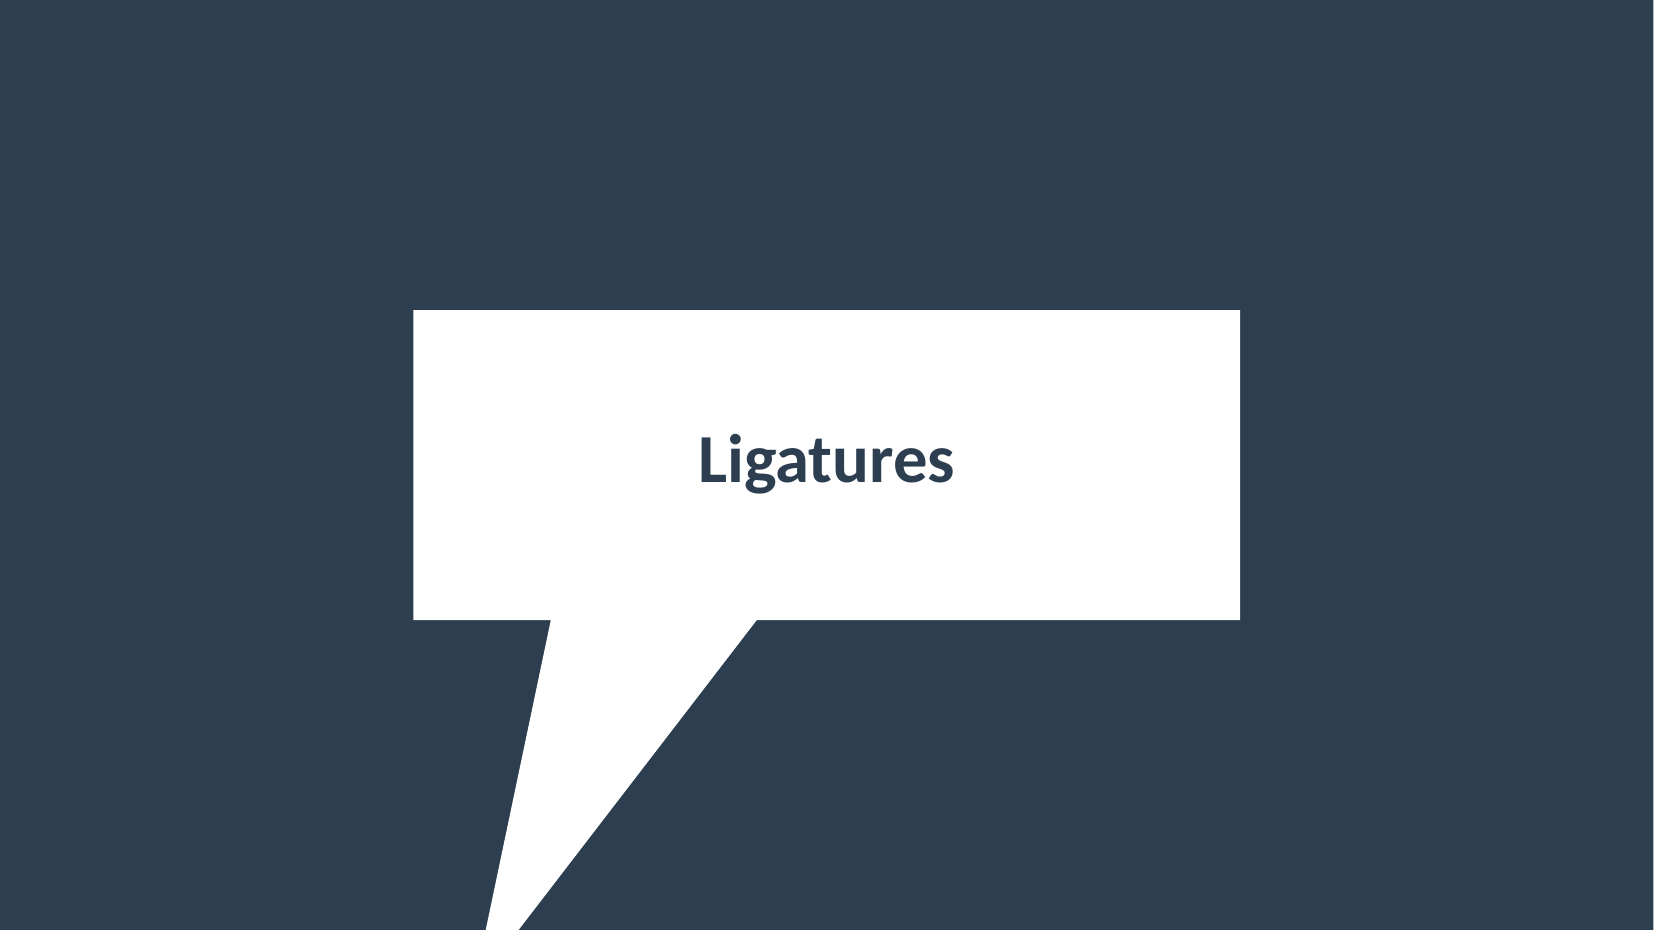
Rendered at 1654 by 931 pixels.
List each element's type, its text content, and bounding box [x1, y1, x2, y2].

title Ligatures [442, 332, 1211, 598]
